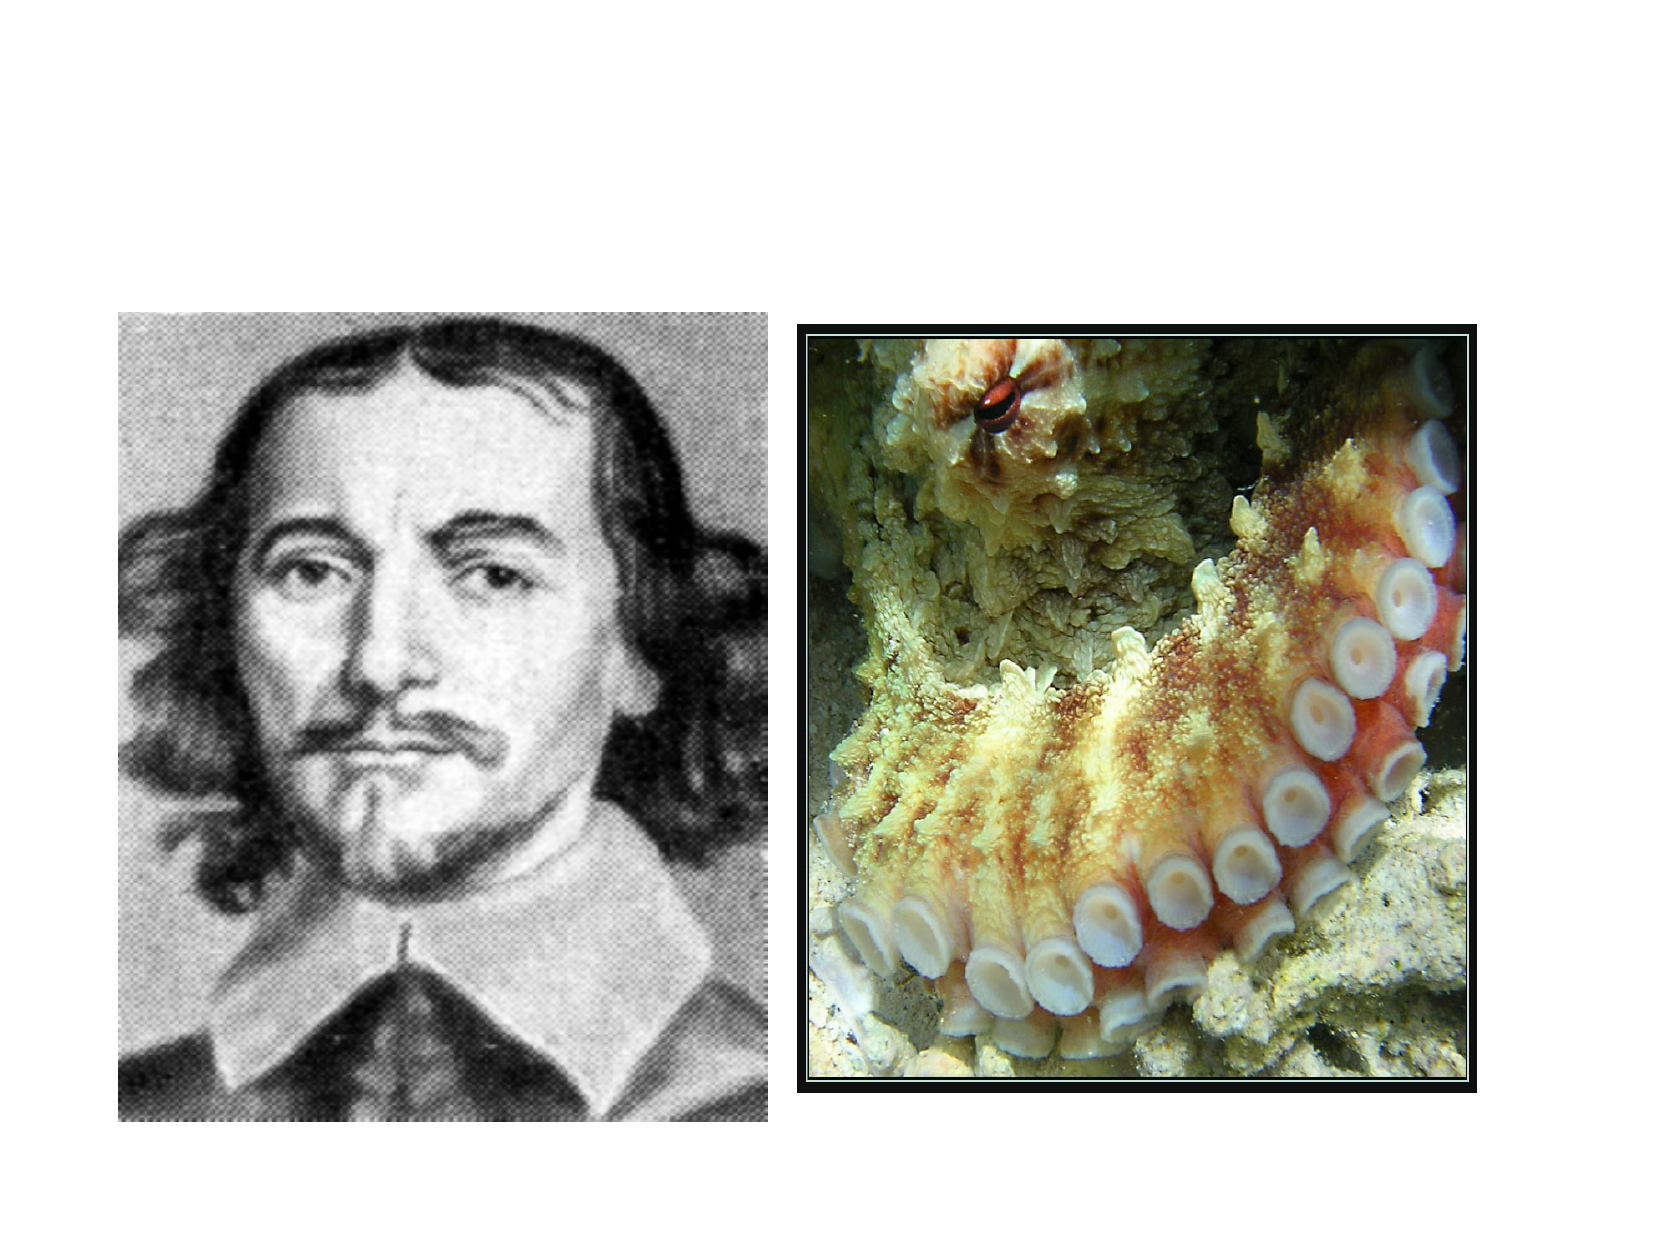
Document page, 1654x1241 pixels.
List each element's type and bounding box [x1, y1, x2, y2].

picture [797, 290, 1572, 1109]
picture [118, 312, 768, 1123]
